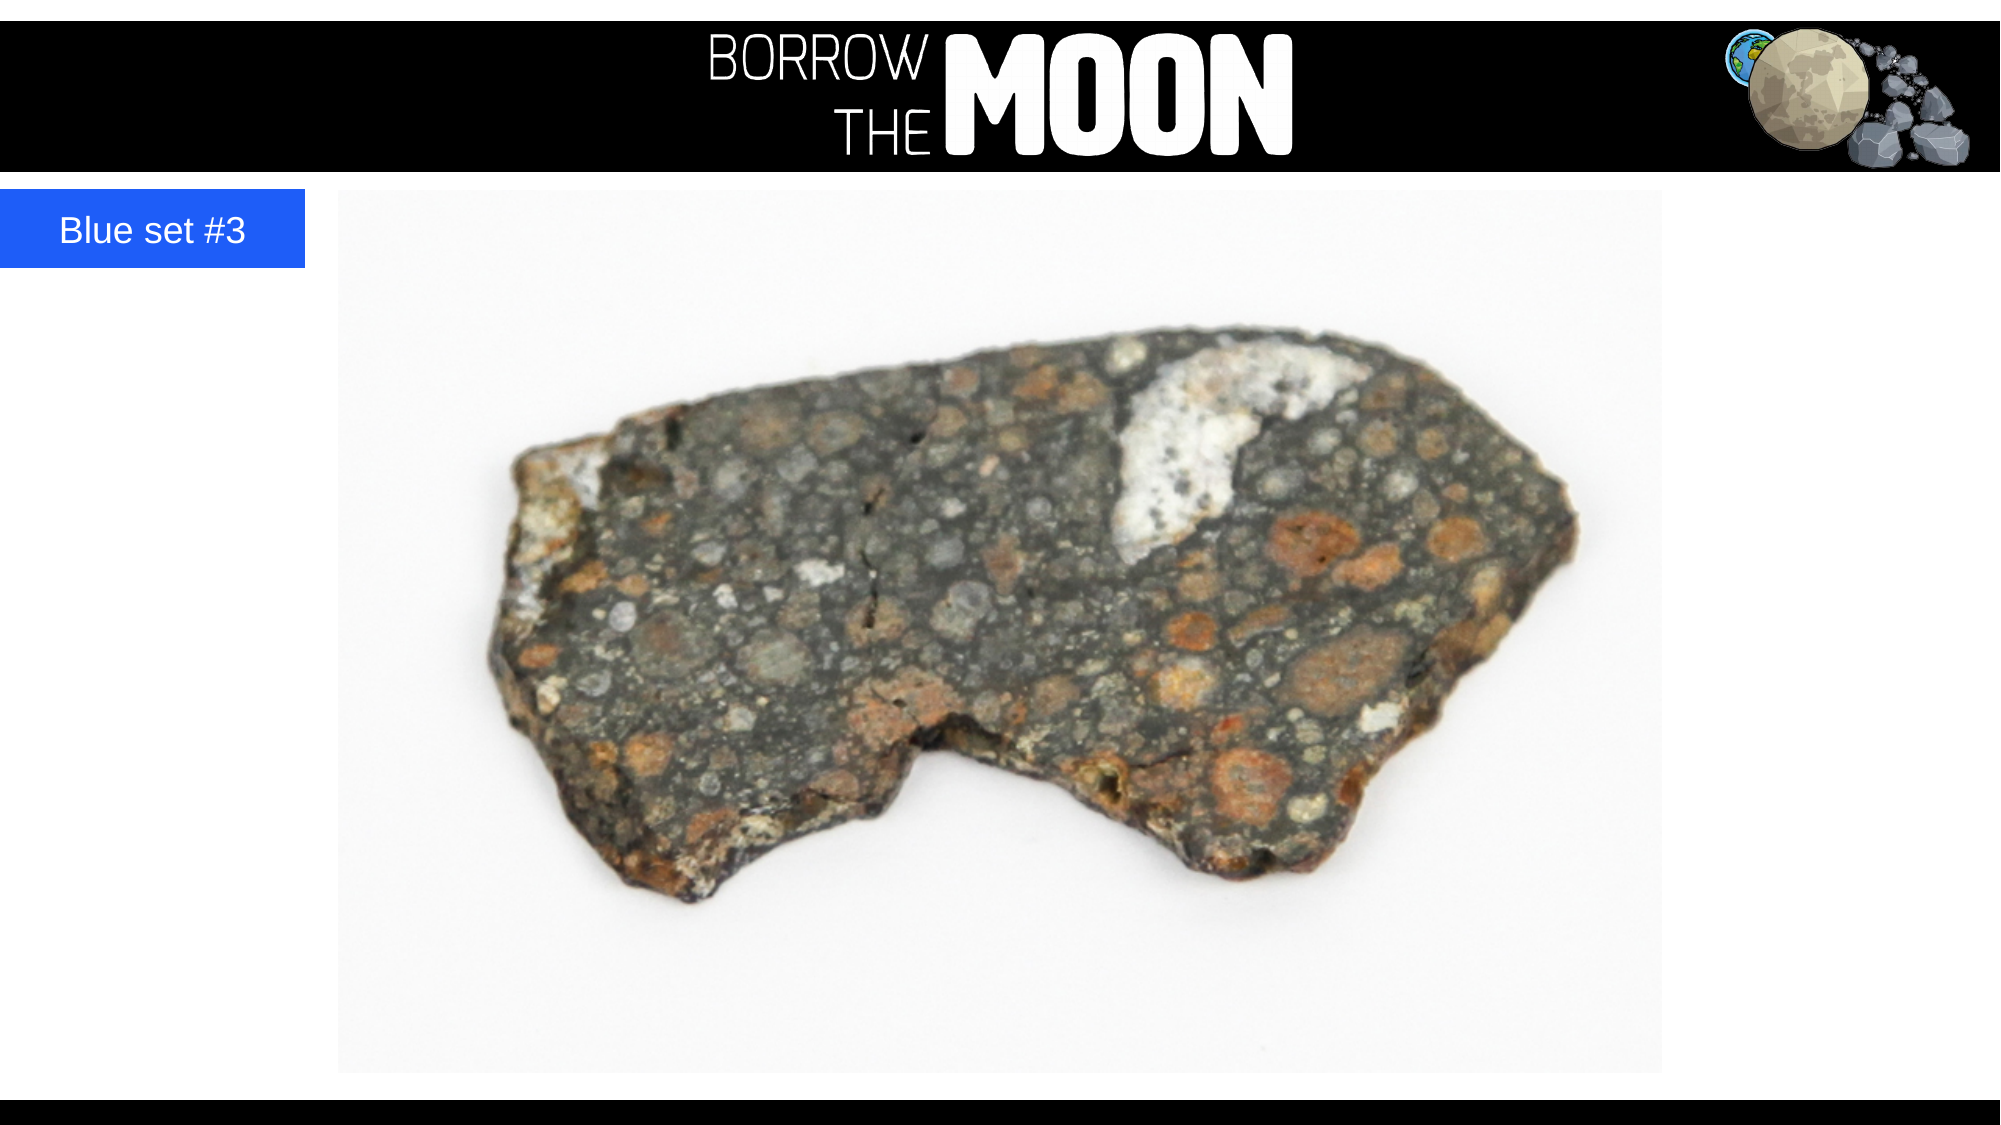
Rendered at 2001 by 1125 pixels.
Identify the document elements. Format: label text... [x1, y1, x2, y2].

picture [338, 190, 1662, 1073]
text_box Blue set #3 [0, 189, 305, 268]
